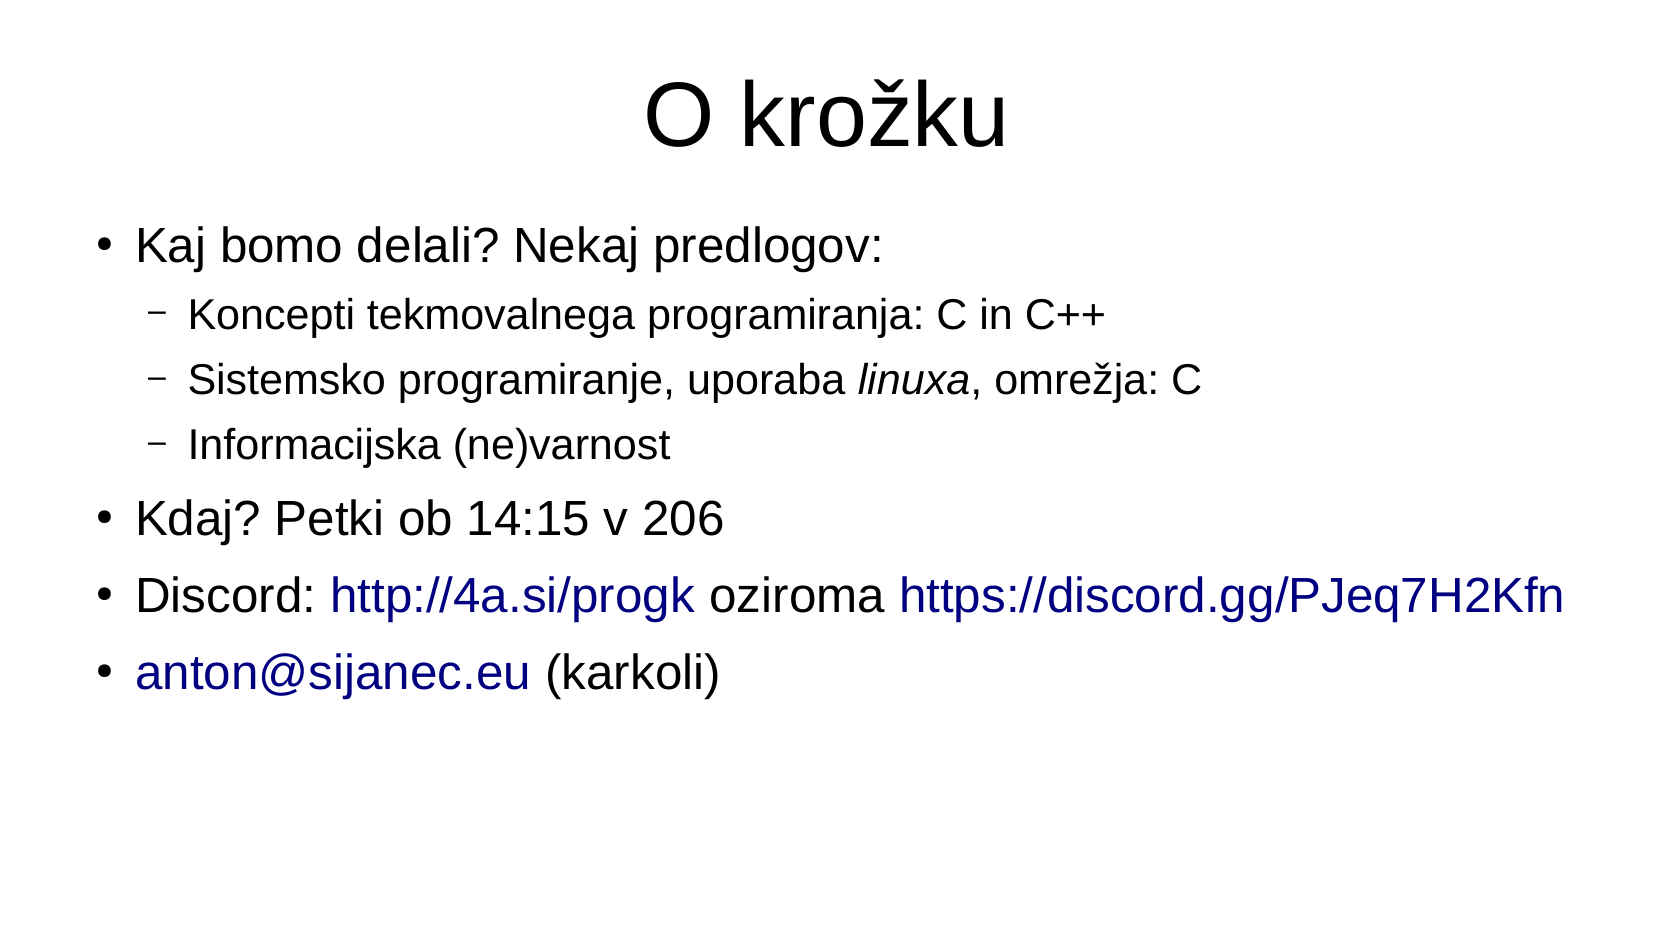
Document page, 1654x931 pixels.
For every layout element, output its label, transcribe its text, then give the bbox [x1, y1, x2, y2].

title O krožku [82, 37, 1571, 193]
list Kaj bomo delali? Nekaj predlogov: Koncepti tekmovalnega programiranja: C in C++ Sistemsko programiranje, uporaba linuxa, omrežja: C Informacijska (ne)varnost Kdaj? Petki ob 14:15 v 206 Discord: http://4a.si/progk oziroma https://discord.gg/PJeq7H2Kfn anton@sijanec.eu (karkoli) [82, 217, 1571, 758]
